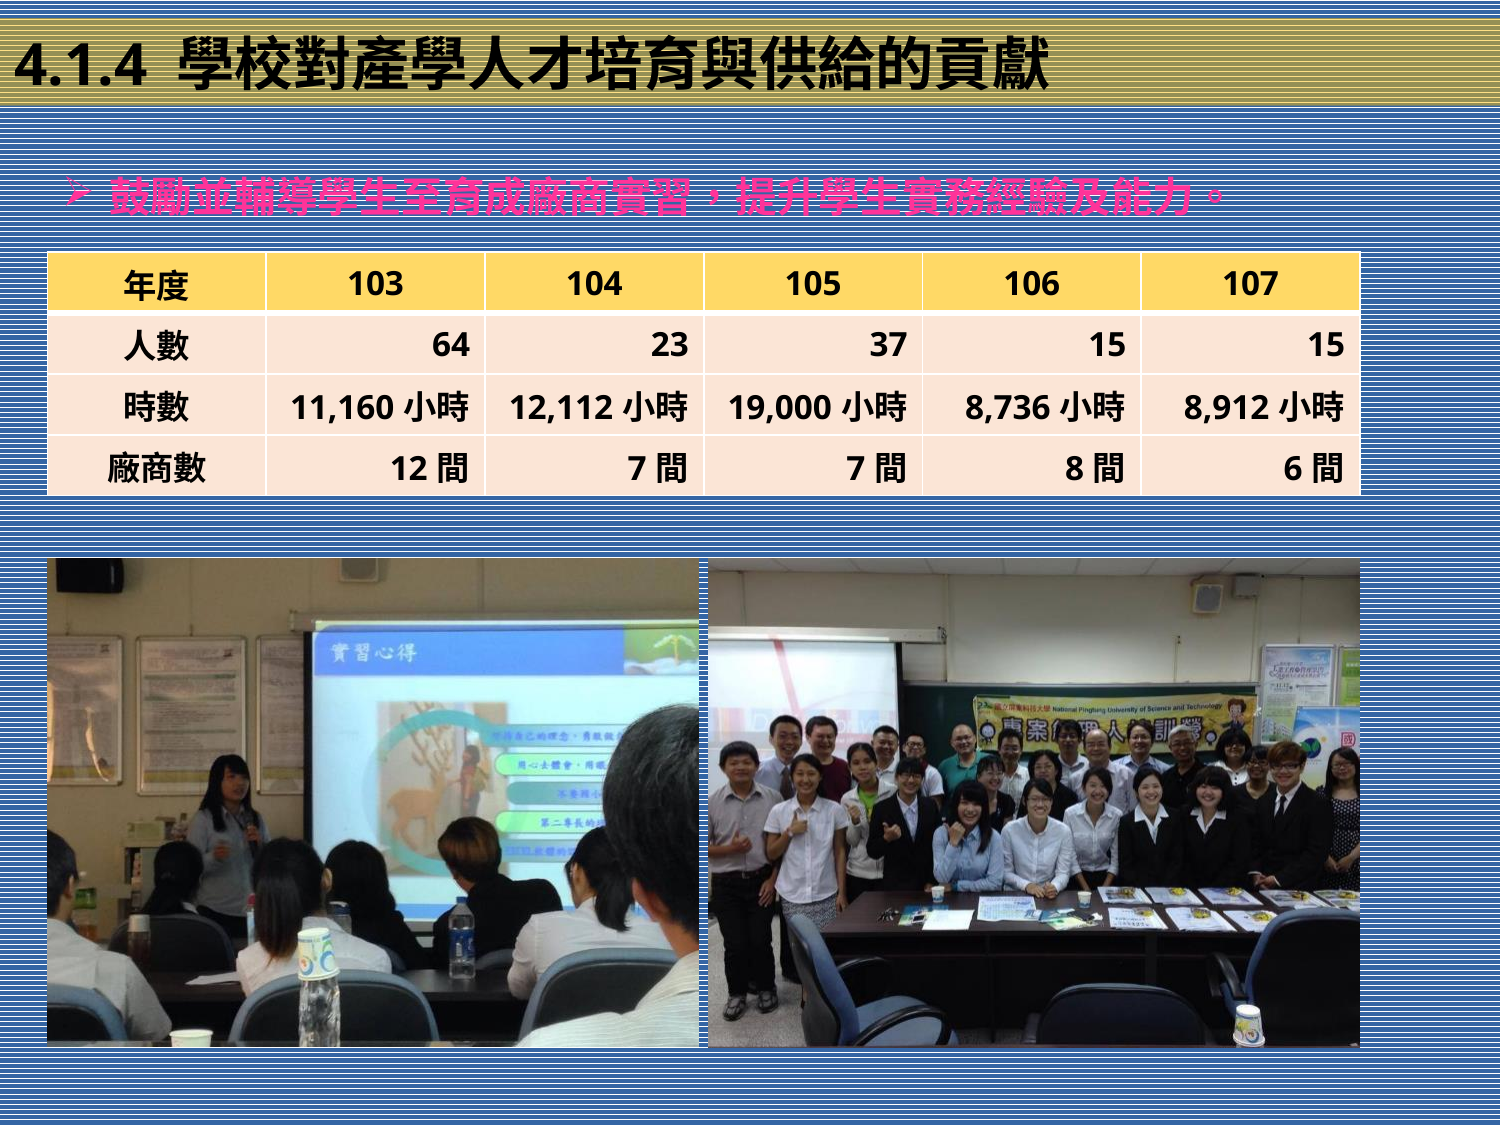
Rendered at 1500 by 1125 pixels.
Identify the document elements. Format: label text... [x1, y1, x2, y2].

table_cell 時數 [48, 375, 265, 434]
table_cell 12,112小時 [486, 375, 703, 434]
table_cell 6間 [1142, 436, 1359, 495]
text_box 4.1.4 學校對產學人才培育與供給的貢獻 [0, 19, 1500, 105]
table_header 年度 [48, 253, 265, 310]
table_cell 廠商數 [48, 436, 265, 495]
table_header 107 [1142, 253, 1359, 310]
table_cell 64 [267, 316, 484, 373]
table_header 104 [486, 253, 703, 310]
table_header 105 [705, 253, 922, 310]
table_cell 15 [1142, 316, 1359, 373]
table_cell 12間 [267, 436, 484, 495]
table_cell 23 [486, 316, 703, 373]
text_box 鼓勵並輔導學生至育成廠商實習，提升學生實務經驗及能力。 [47, 163, 1419, 229]
table_cell 7間 [705, 436, 922, 495]
table_cell 8,912小時 [1142, 375, 1359, 434]
table_cell 人數 [48, 316, 265, 373]
table_cell 11,160小時 [267, 375, 484, 434]
table_cell 8間 [923, 436, 1140, 495]
table_header 106 [923, 253, 1140, 310]
picture [47, 558, 699, 1047]
table_cell 8,736小時 [923, 375, 1140, 434]
picture [708, 558, 1360, 1048]
table_cell 7間 [486, 436, 703, 495]
table_header 103 [267, 253, 484, 310]
table_cell 37 [705, 316, 922, 373]
table_cell 15 [923, 316, 1140, 373]
table_cell 19,000小時 [705, 375, 922, 434]
